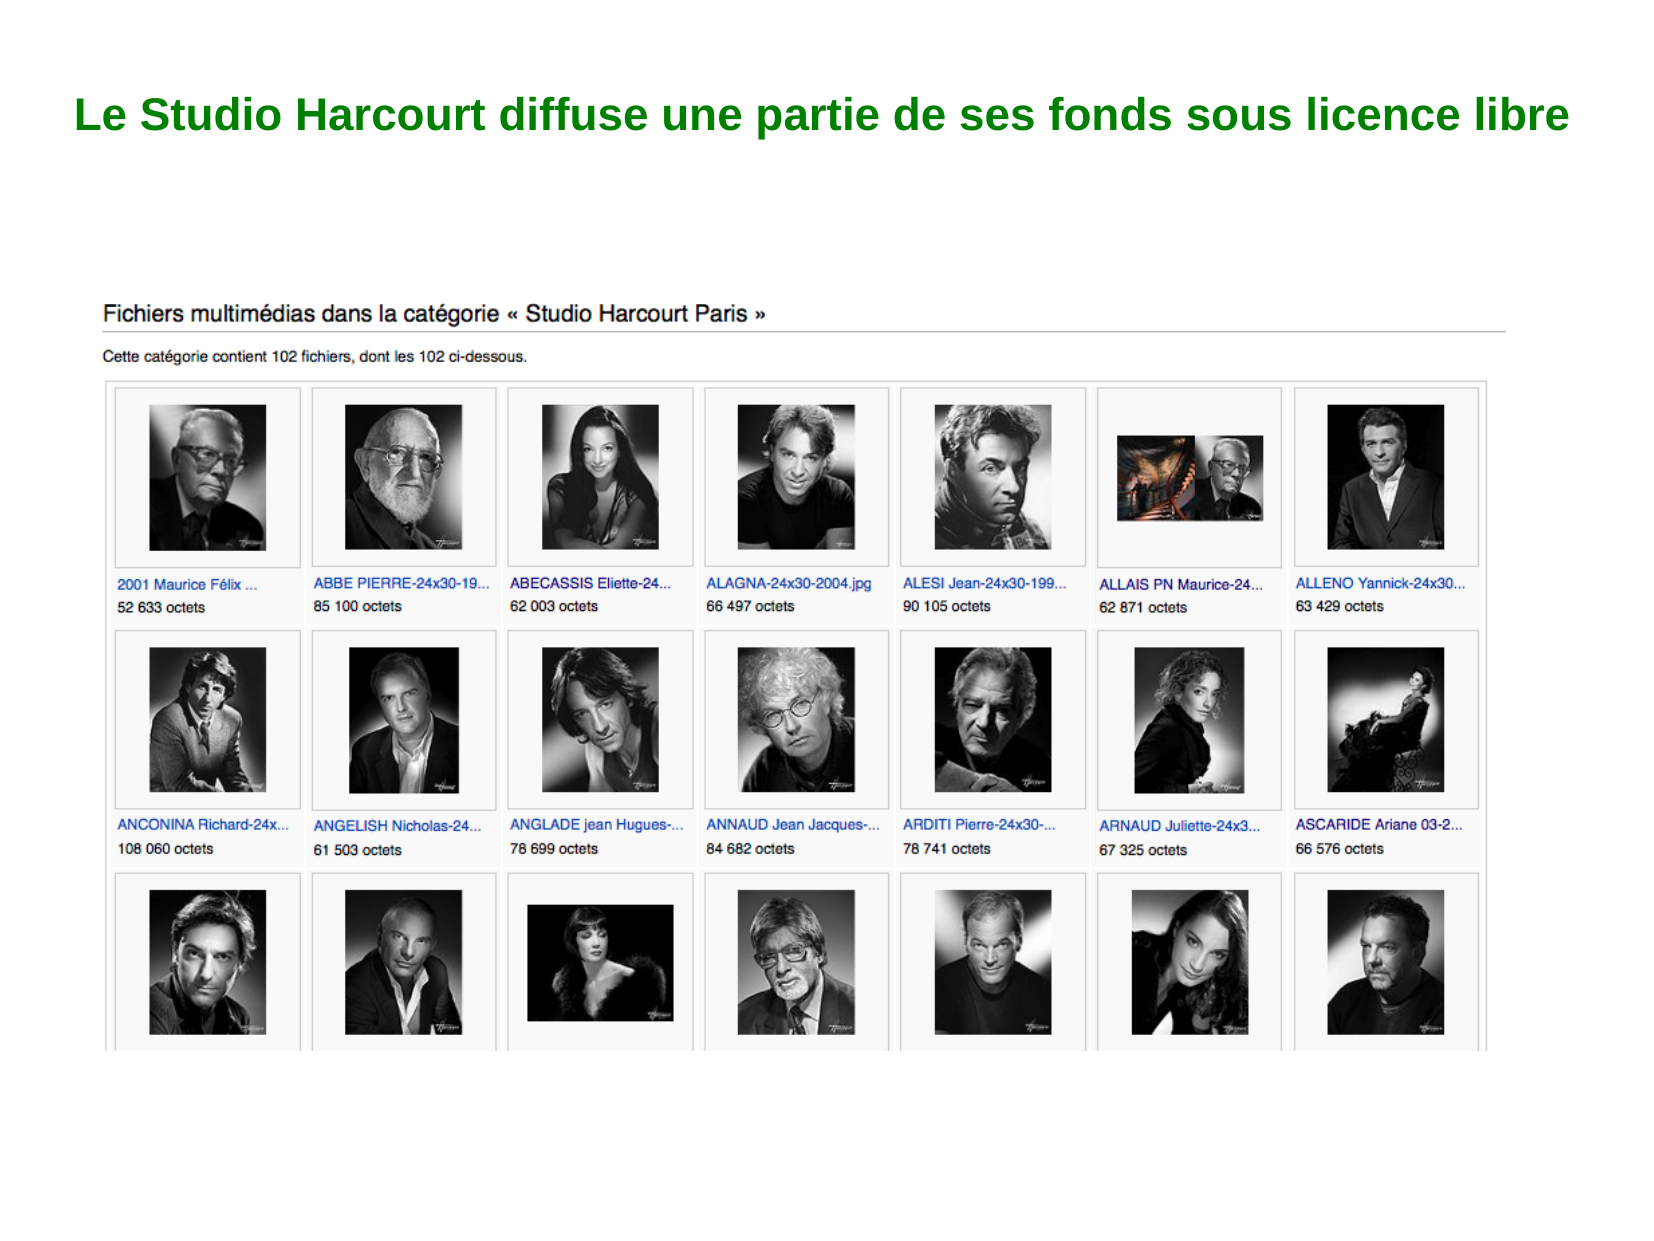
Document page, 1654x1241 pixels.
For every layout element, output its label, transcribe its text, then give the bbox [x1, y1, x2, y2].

text_box Le Studio Harcourt diffuse une partie de ses fonds sous licence libre [59, 81, 1586, 148]
picture [88, 295, 1506, 1051]
